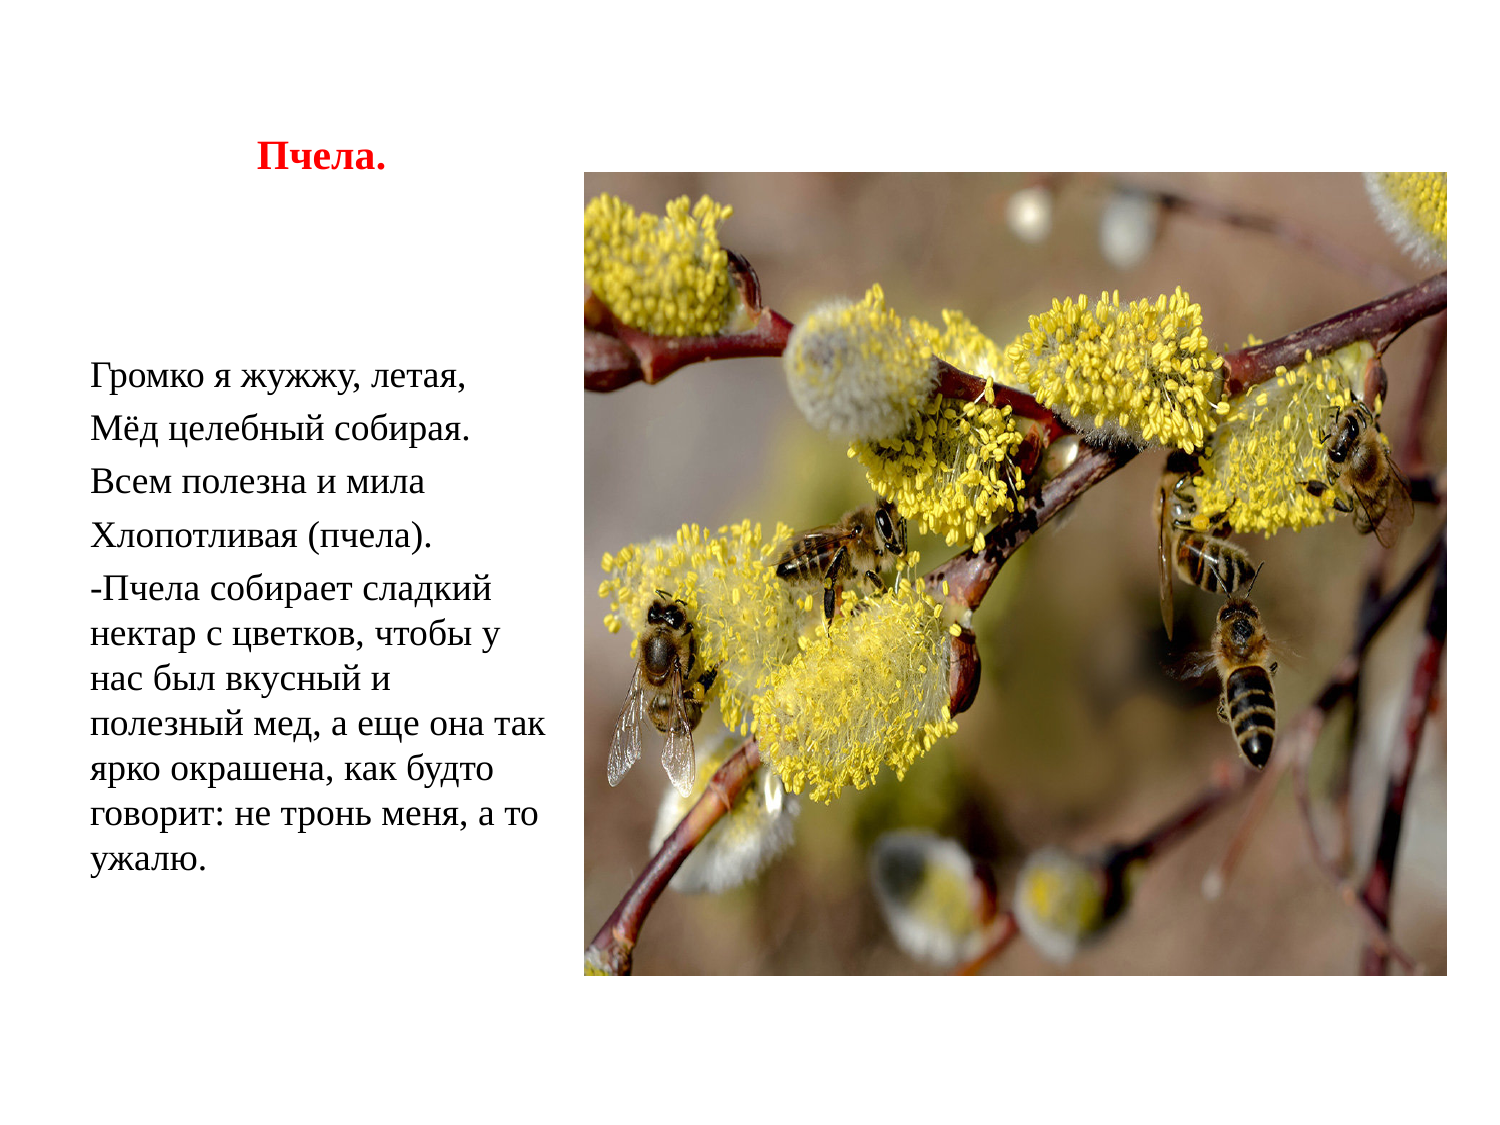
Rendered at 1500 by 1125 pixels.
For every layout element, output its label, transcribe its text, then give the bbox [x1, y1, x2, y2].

picture [584, 172, 1447, 976]
title Пчела. [75, 44, 569, 235]
list Громко я жужжу, летая, Мёд целебный собирая. Всем полезна и мила Хлопотливая (пчела). -Пчела собирает сладкий нектар с цветков, чтобы у нас был вкусный и полезный мед, а еще она так ярко окрашена, как будто говорит: не тронь меня, а то ужалю. [75, 235, 569, 1005]
